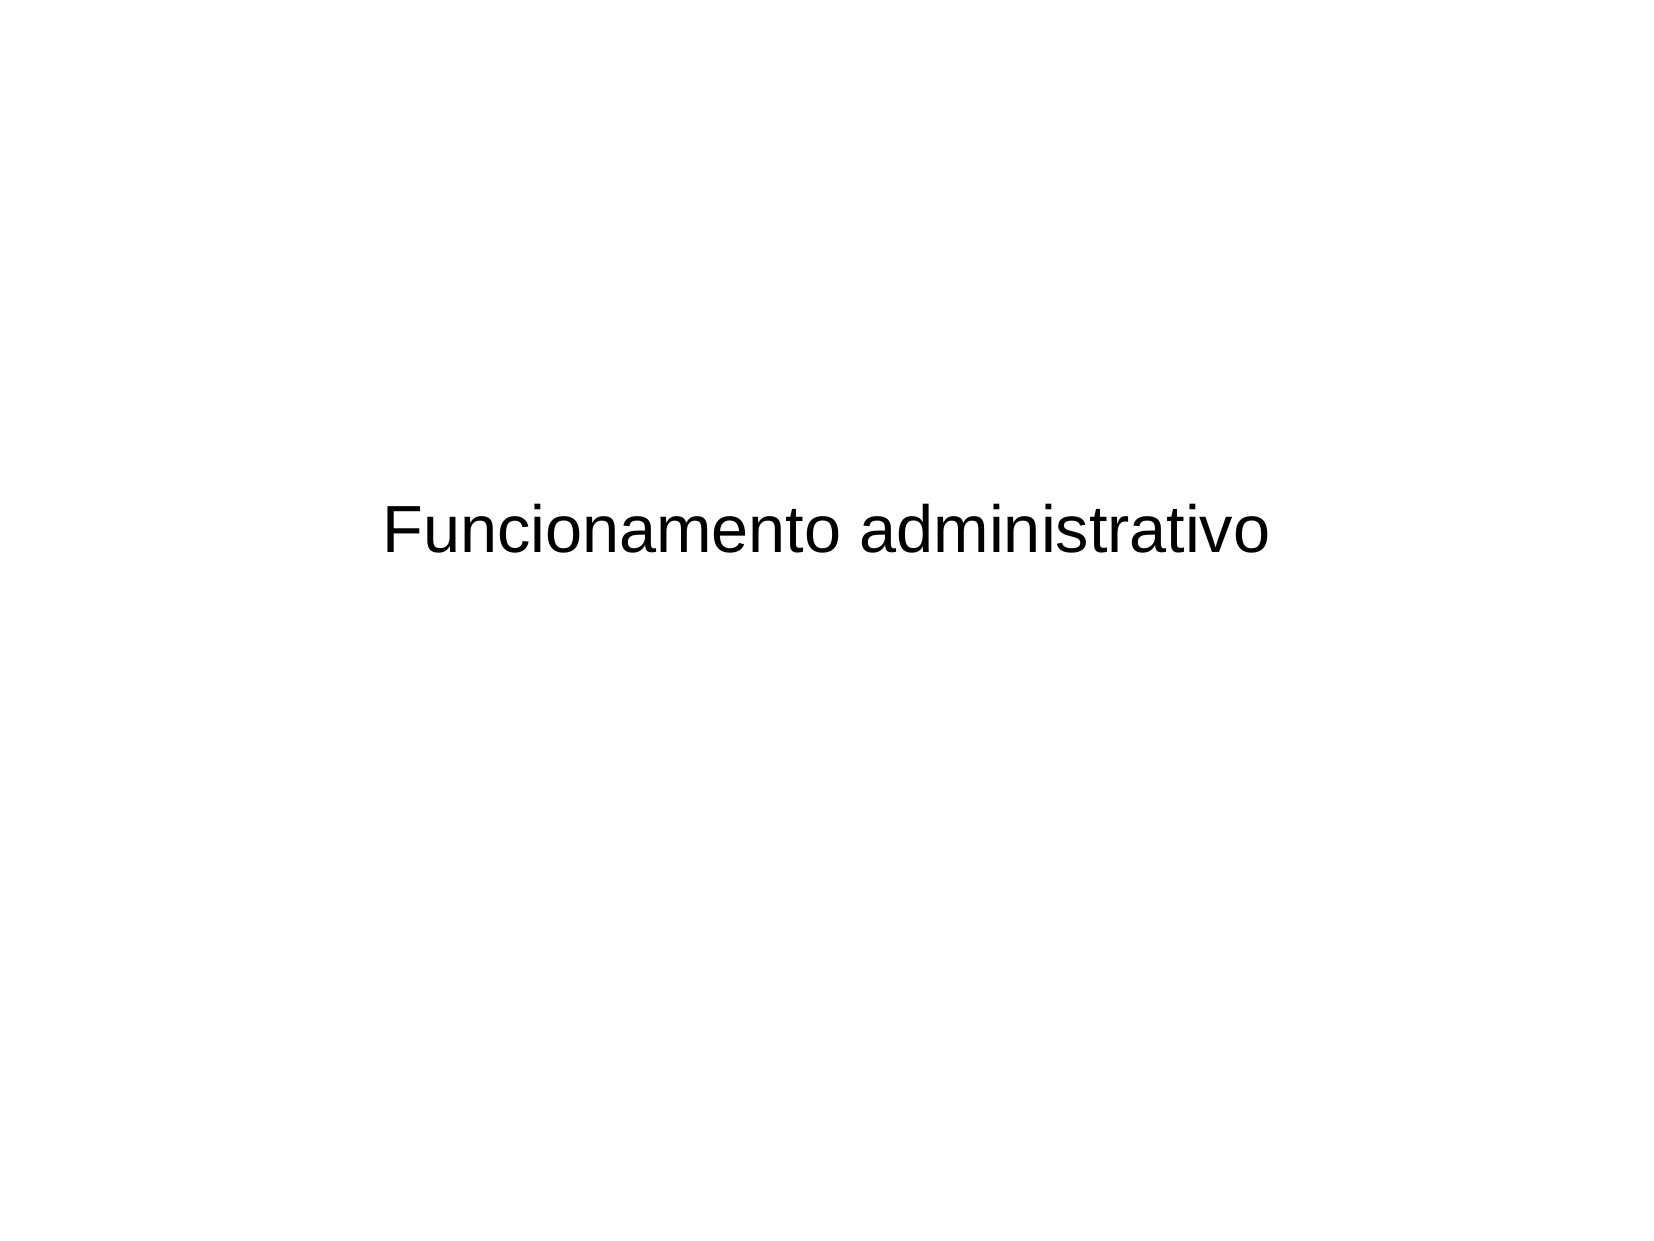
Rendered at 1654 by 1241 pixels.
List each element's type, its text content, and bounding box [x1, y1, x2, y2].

subtitle Funcionamento administrativo [82, 49, 1571, 1010]
